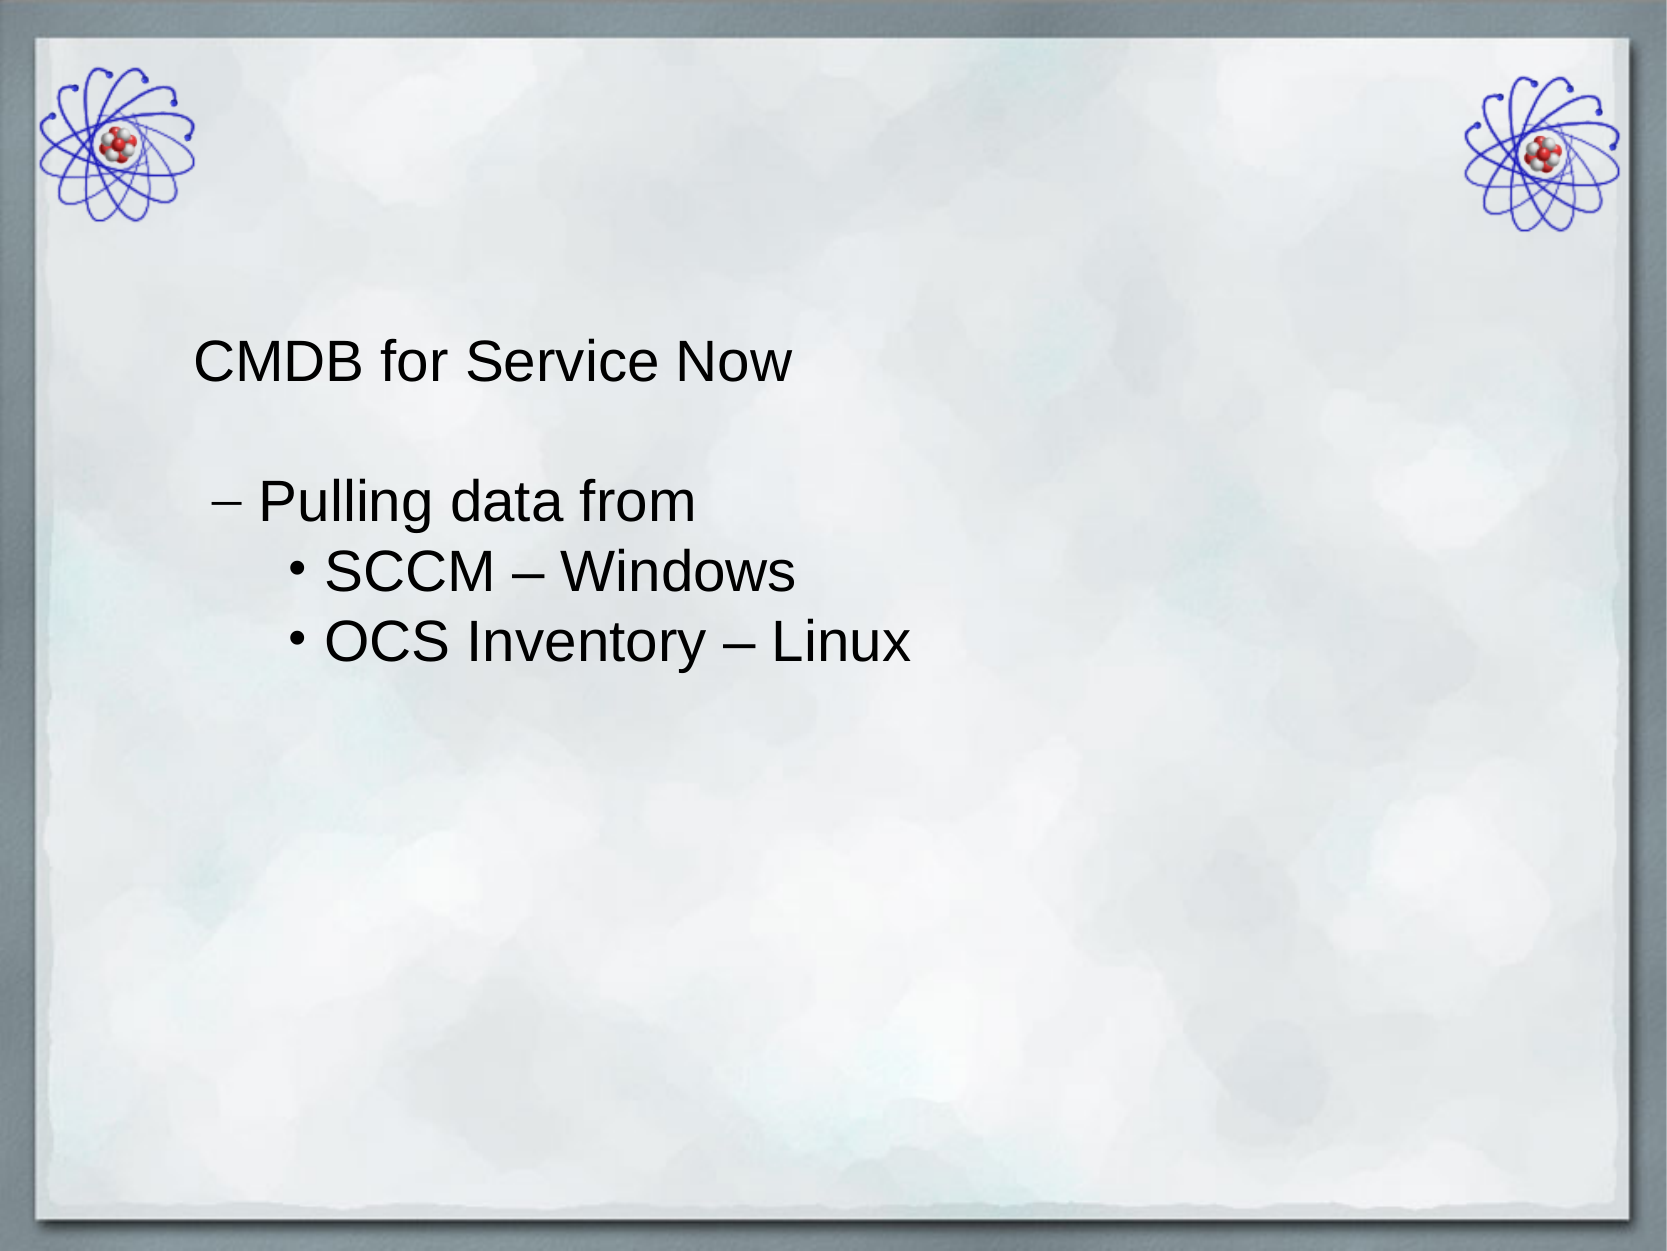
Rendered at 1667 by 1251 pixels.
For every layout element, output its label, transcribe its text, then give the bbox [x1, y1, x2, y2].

text_box CMDB for Service Now Pulling data from SCCM – Windows OCS Inventory – Linux [122, 315, 1575, 1031]
picture [0, 0, 1667, 1251]
